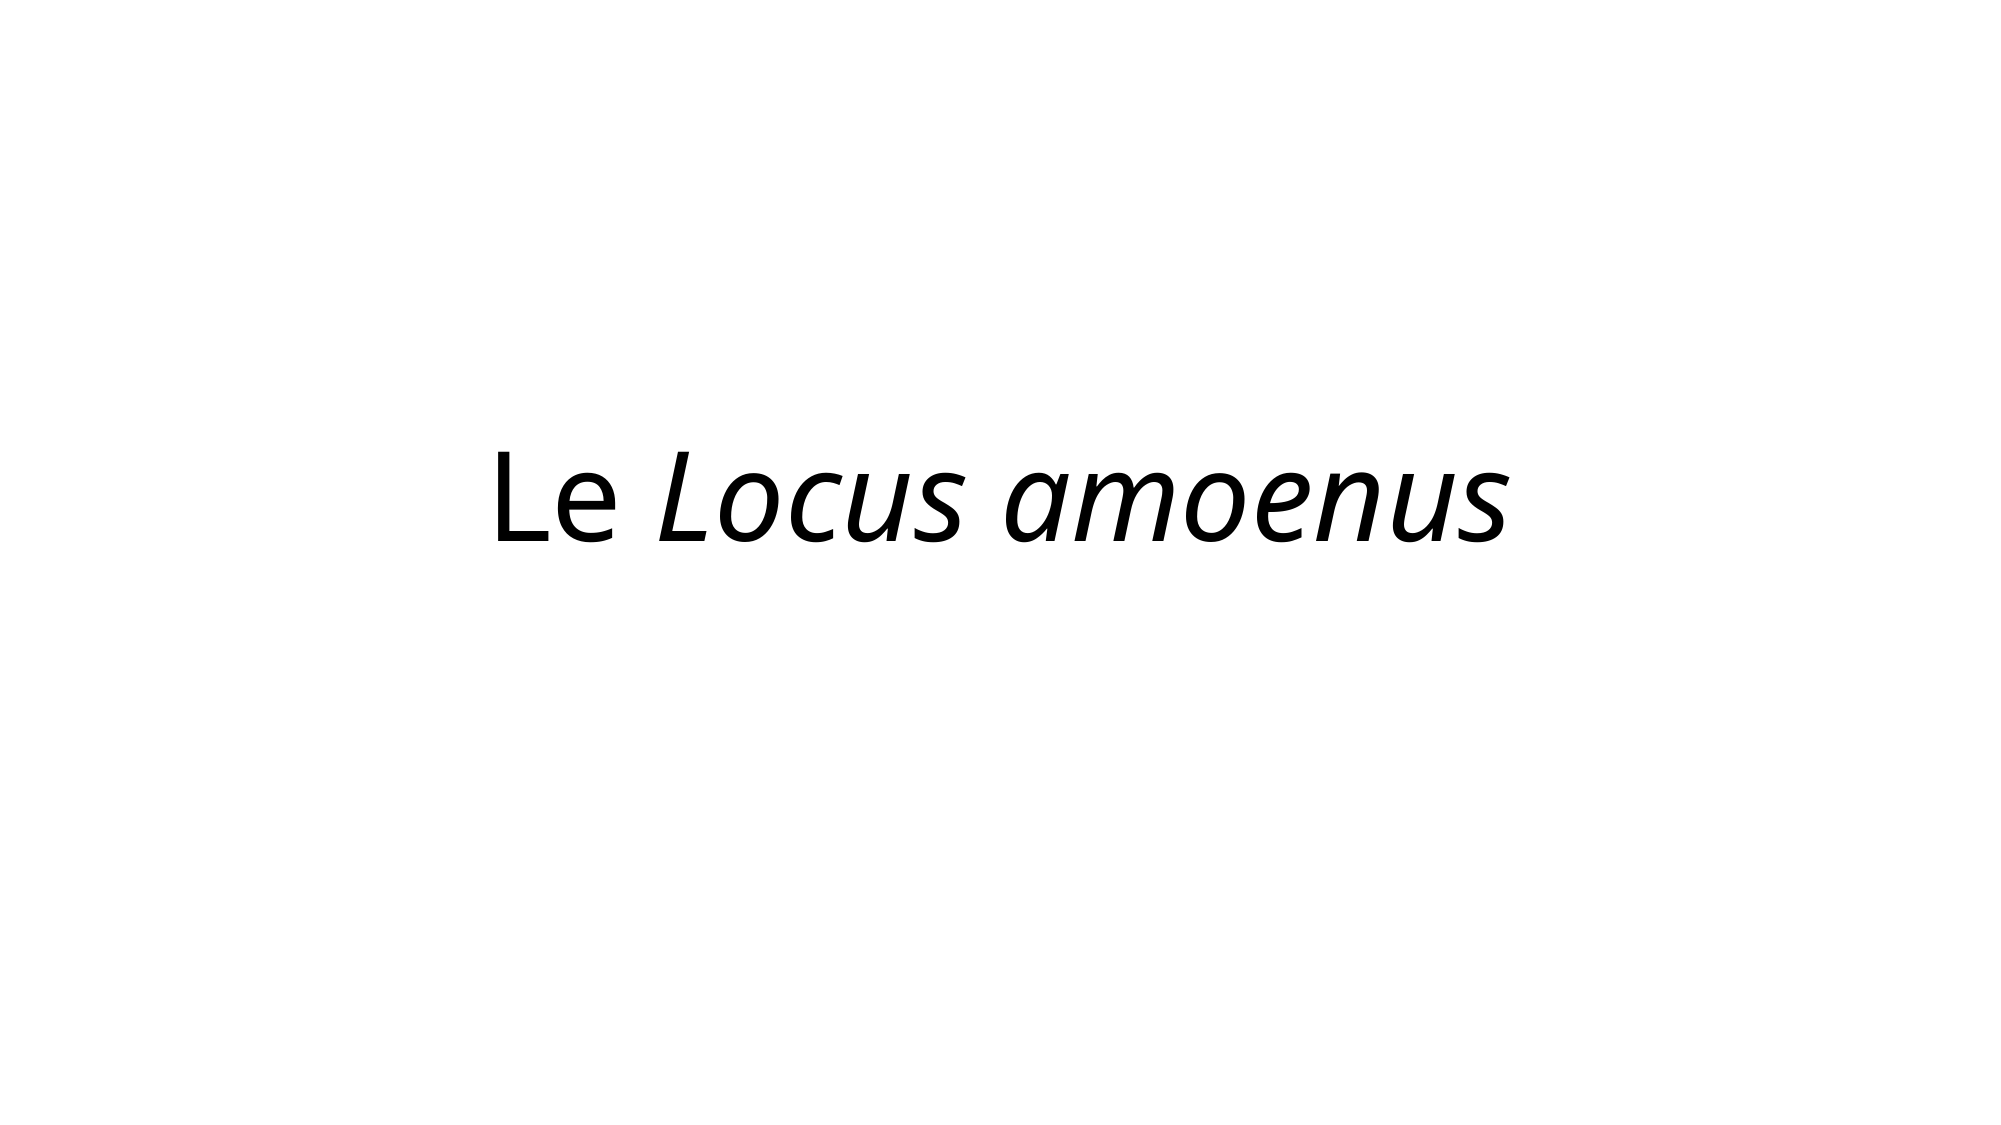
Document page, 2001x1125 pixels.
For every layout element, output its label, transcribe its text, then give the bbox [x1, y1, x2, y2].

title Le Locus amoenus [249, 184, 1750, 576]
